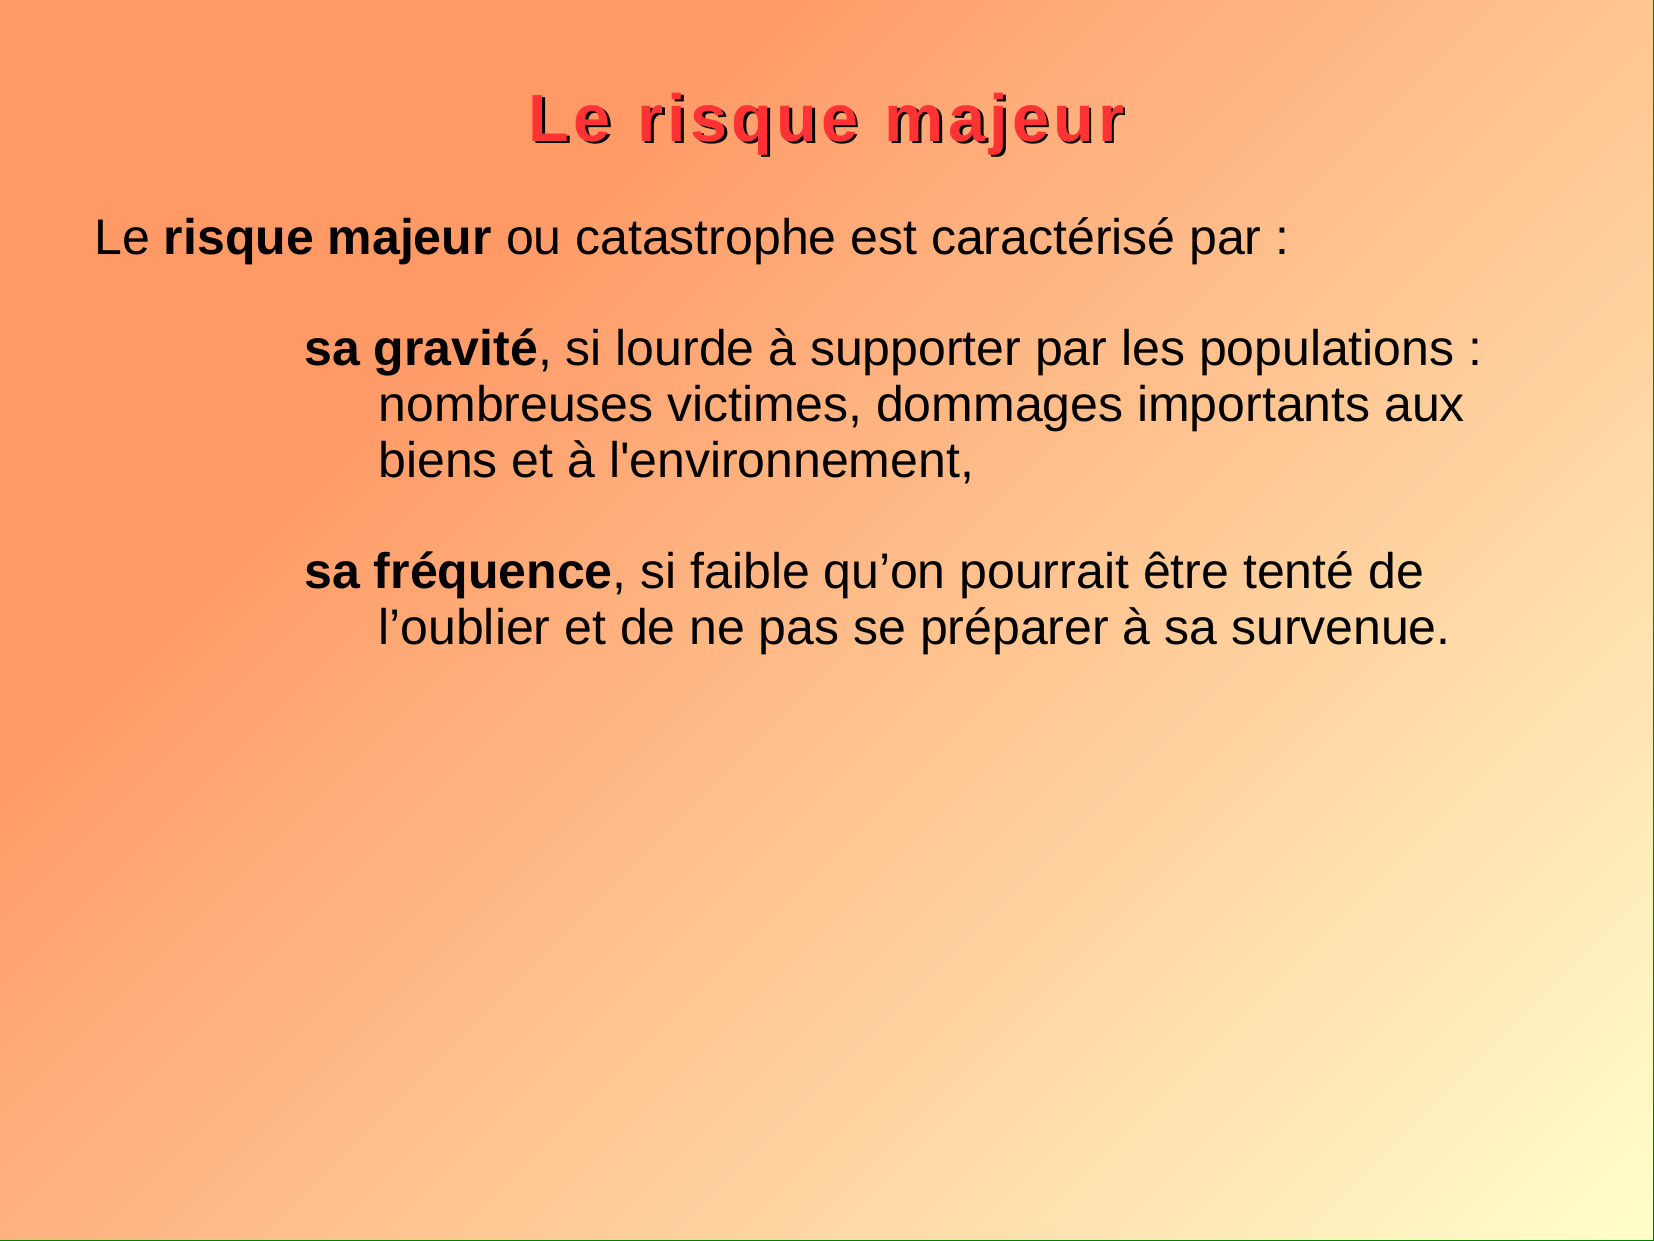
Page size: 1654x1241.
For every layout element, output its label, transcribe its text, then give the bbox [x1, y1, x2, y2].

text_box Le risque majeur ou catastrophe est caractérisé par : sa gravité, si lourde à supporter par les populations : nombreuses victimes, dommages importants aux biens et à l'environnement, sa fréquence, si faible qu’on pourrait être tenté de l’oublier et de ne pas se préparer à sa survenue. [88, 200, 1536, 664]
title Le risque majeur [120, 29, 1533, 200]
text_box [0, 0, 1654, 1241]
